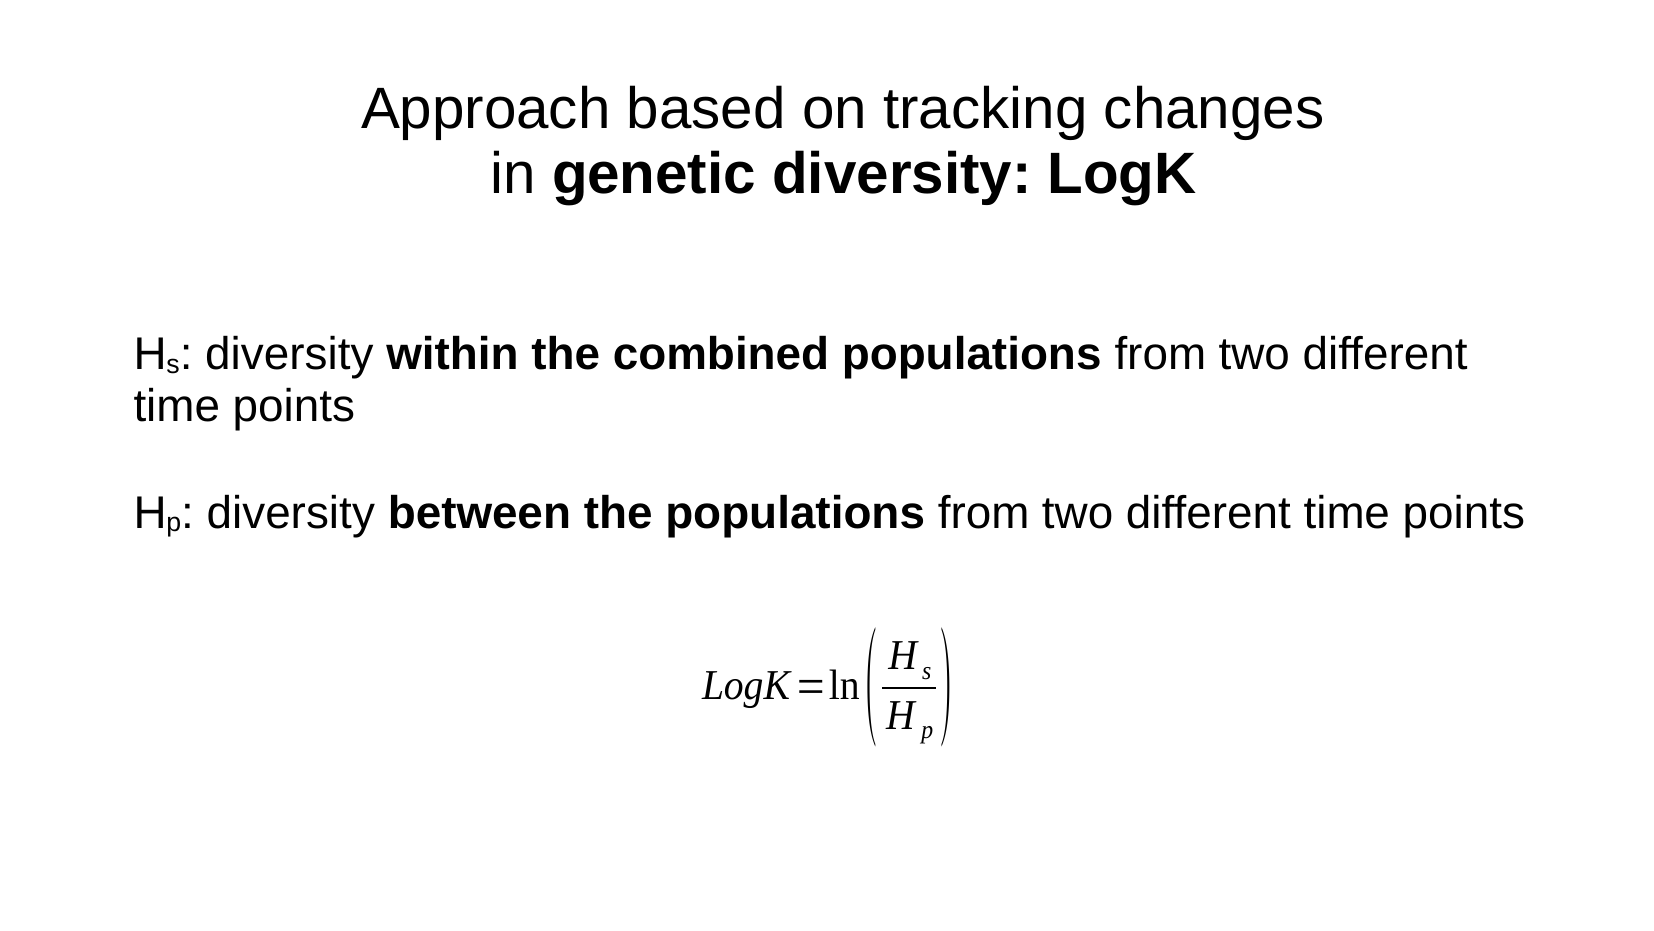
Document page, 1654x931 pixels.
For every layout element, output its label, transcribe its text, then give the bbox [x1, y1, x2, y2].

list Approach based on tracking changes in genetic diversity: LogK [59, 75, 1558, 245]
text_box Hs: diversity within the combined populations from two different time points Hp: diversity between the populations from two different time points [118, 269, 1554, 610]
chart [682, 625, 970, 751]
